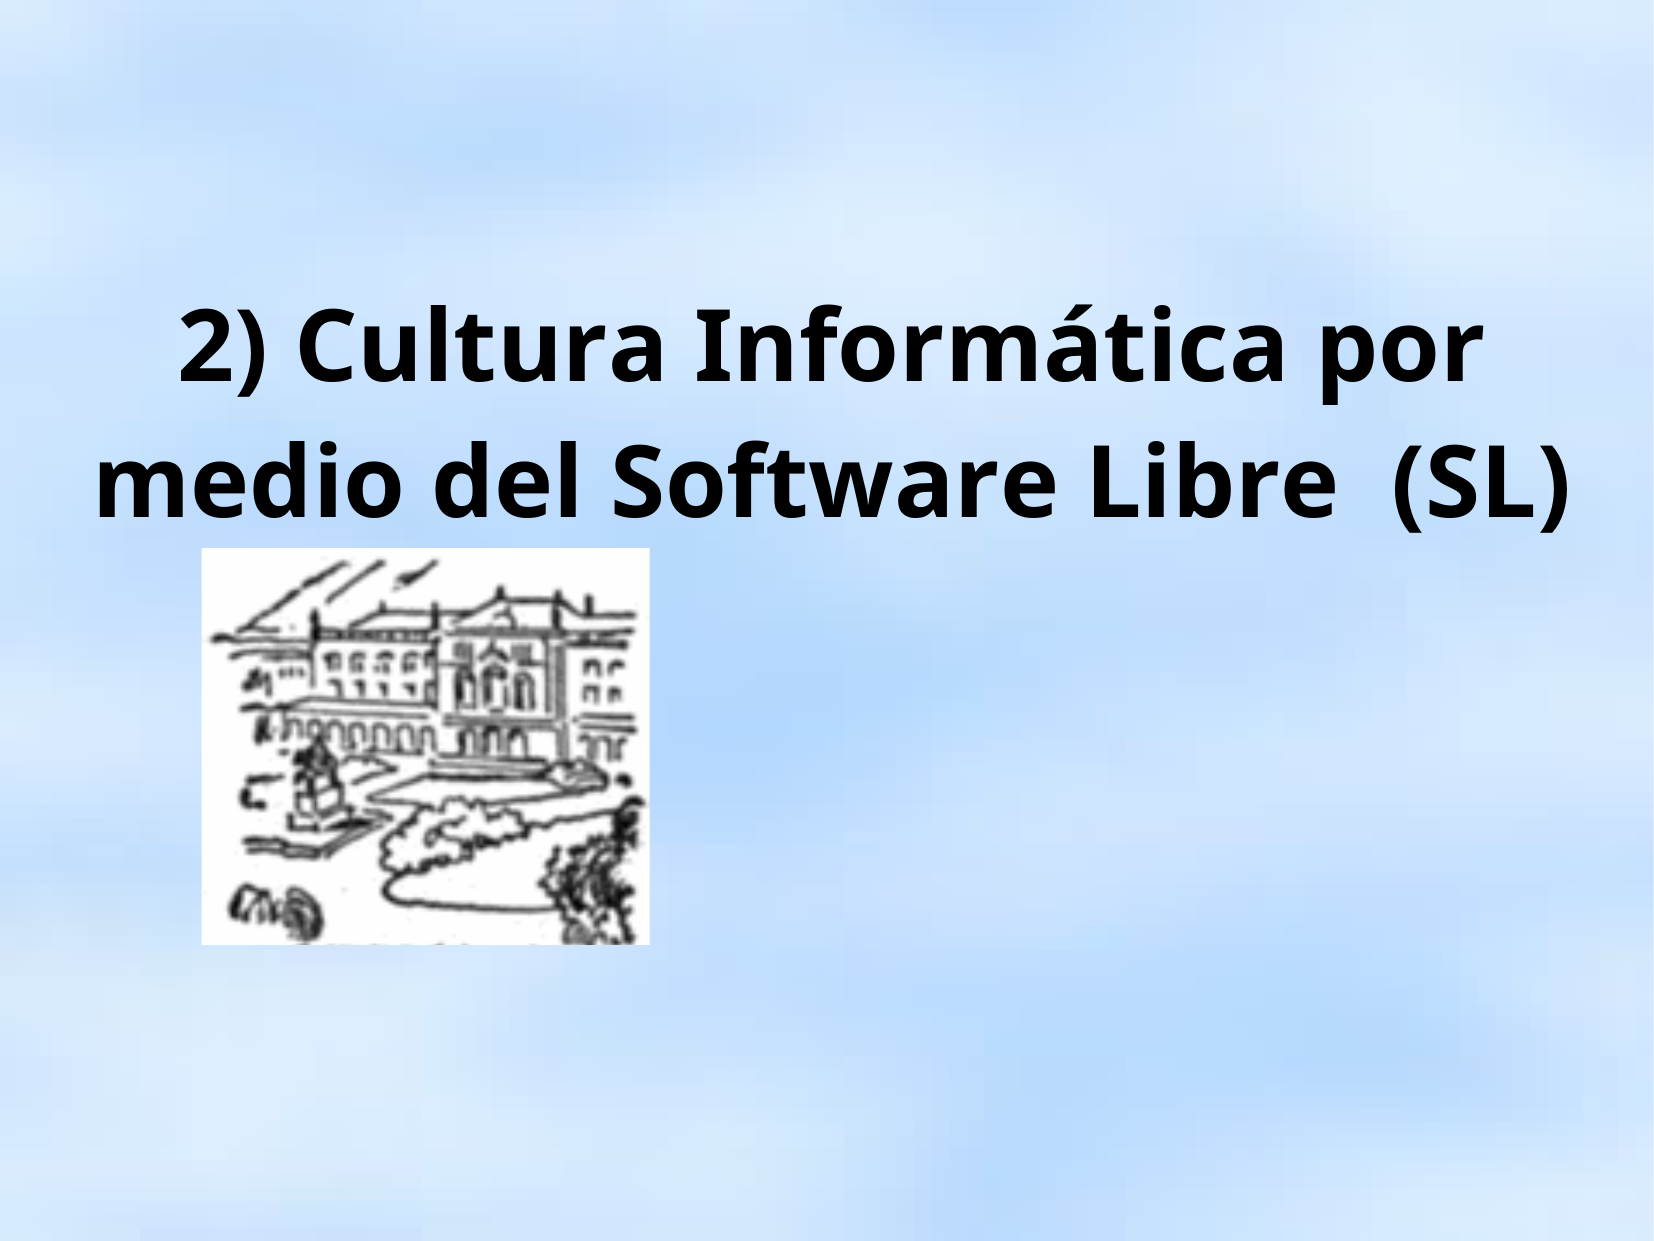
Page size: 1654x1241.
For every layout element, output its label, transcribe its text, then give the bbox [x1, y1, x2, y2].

picture [0, 0, 1654, 1241]
title 2) Cultura Informática por medio del Software Libre (SL) [88, 236, 1577, 586]
